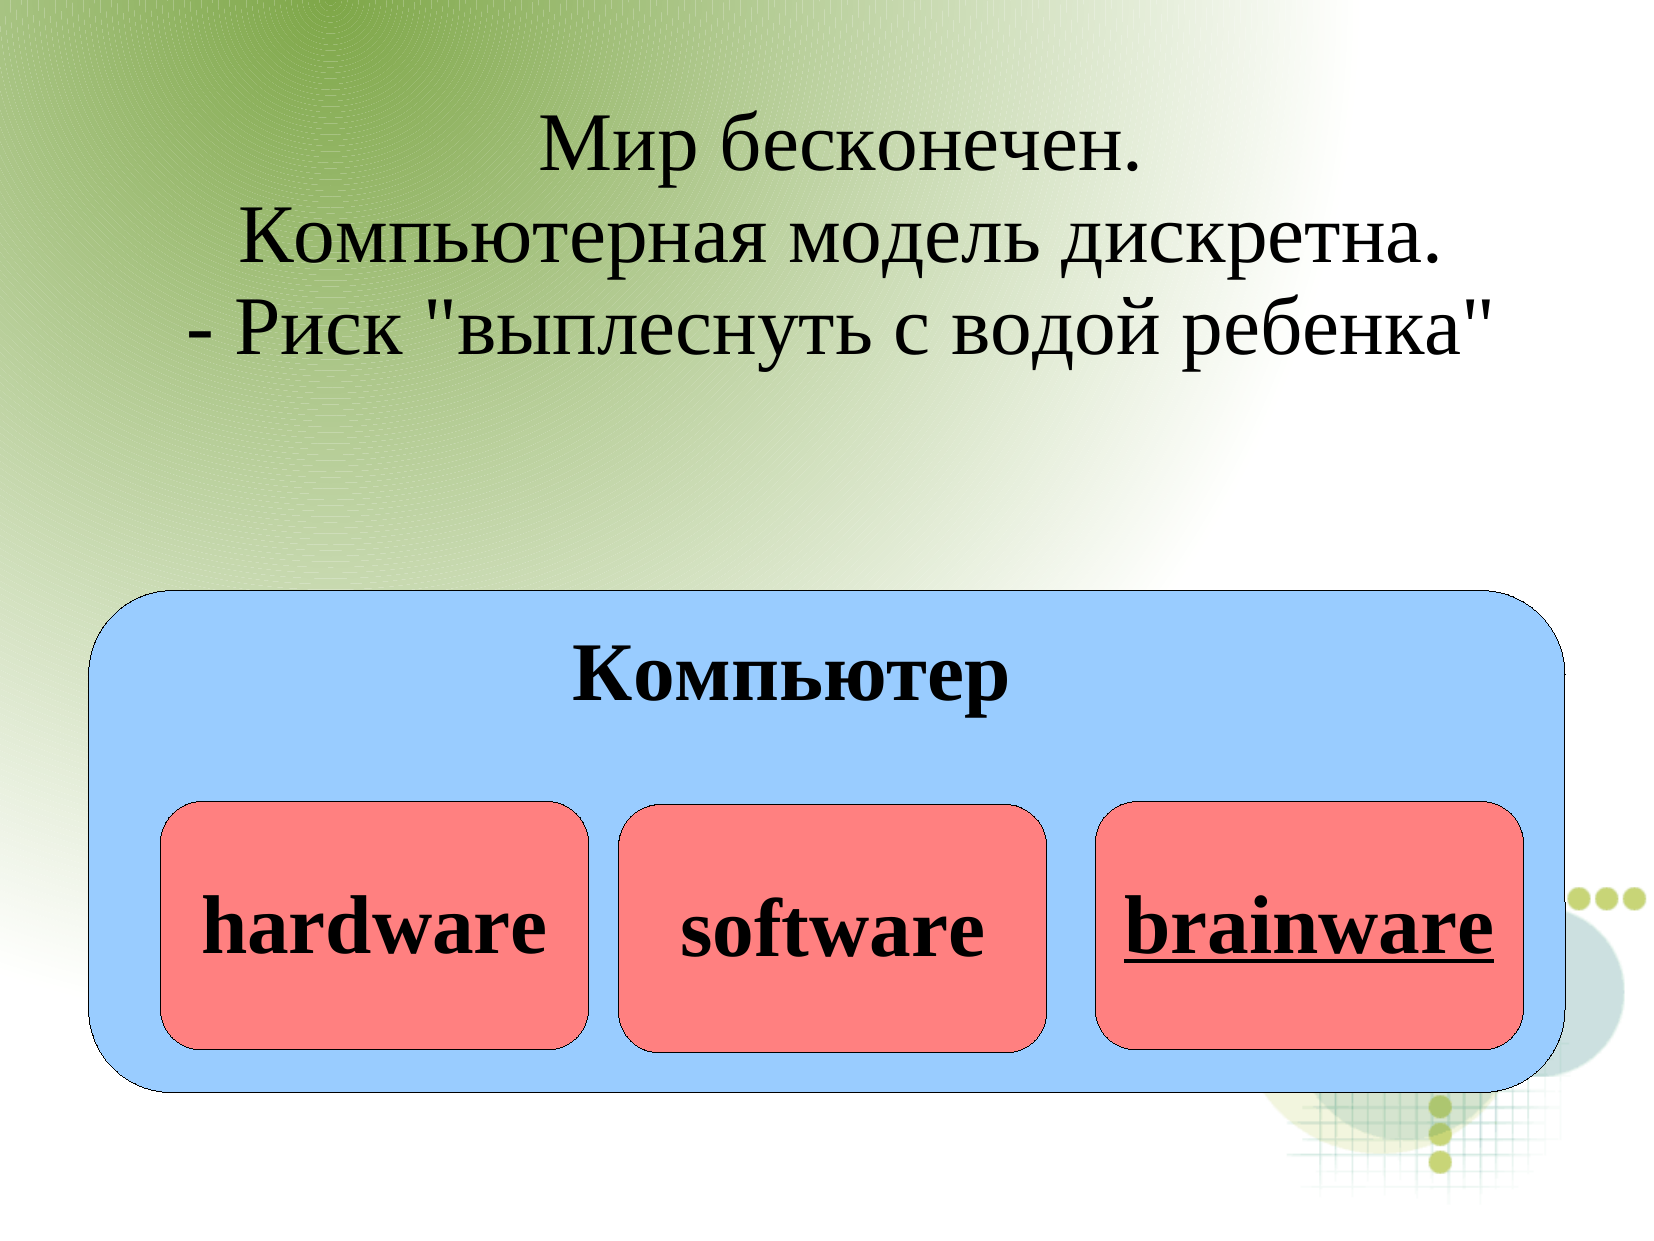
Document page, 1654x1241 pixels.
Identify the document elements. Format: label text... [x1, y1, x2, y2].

picture [1224, 792, 1654, 1211]
text_box software [618, 804, 1047, 1053]
text_box Мир бесконечен. Компьютерная модель дискретна. - Риск "выплеснуть с водой ребенка" [118, 88, 1565, 473]
text_box brainware [1095, 801, 1524, 1050]
text_box [88, 590, 1566, 1093]
text_box hardware [160, 801, 589, 1050]
text_box Компьютер [213, 619, 1371, 733]
